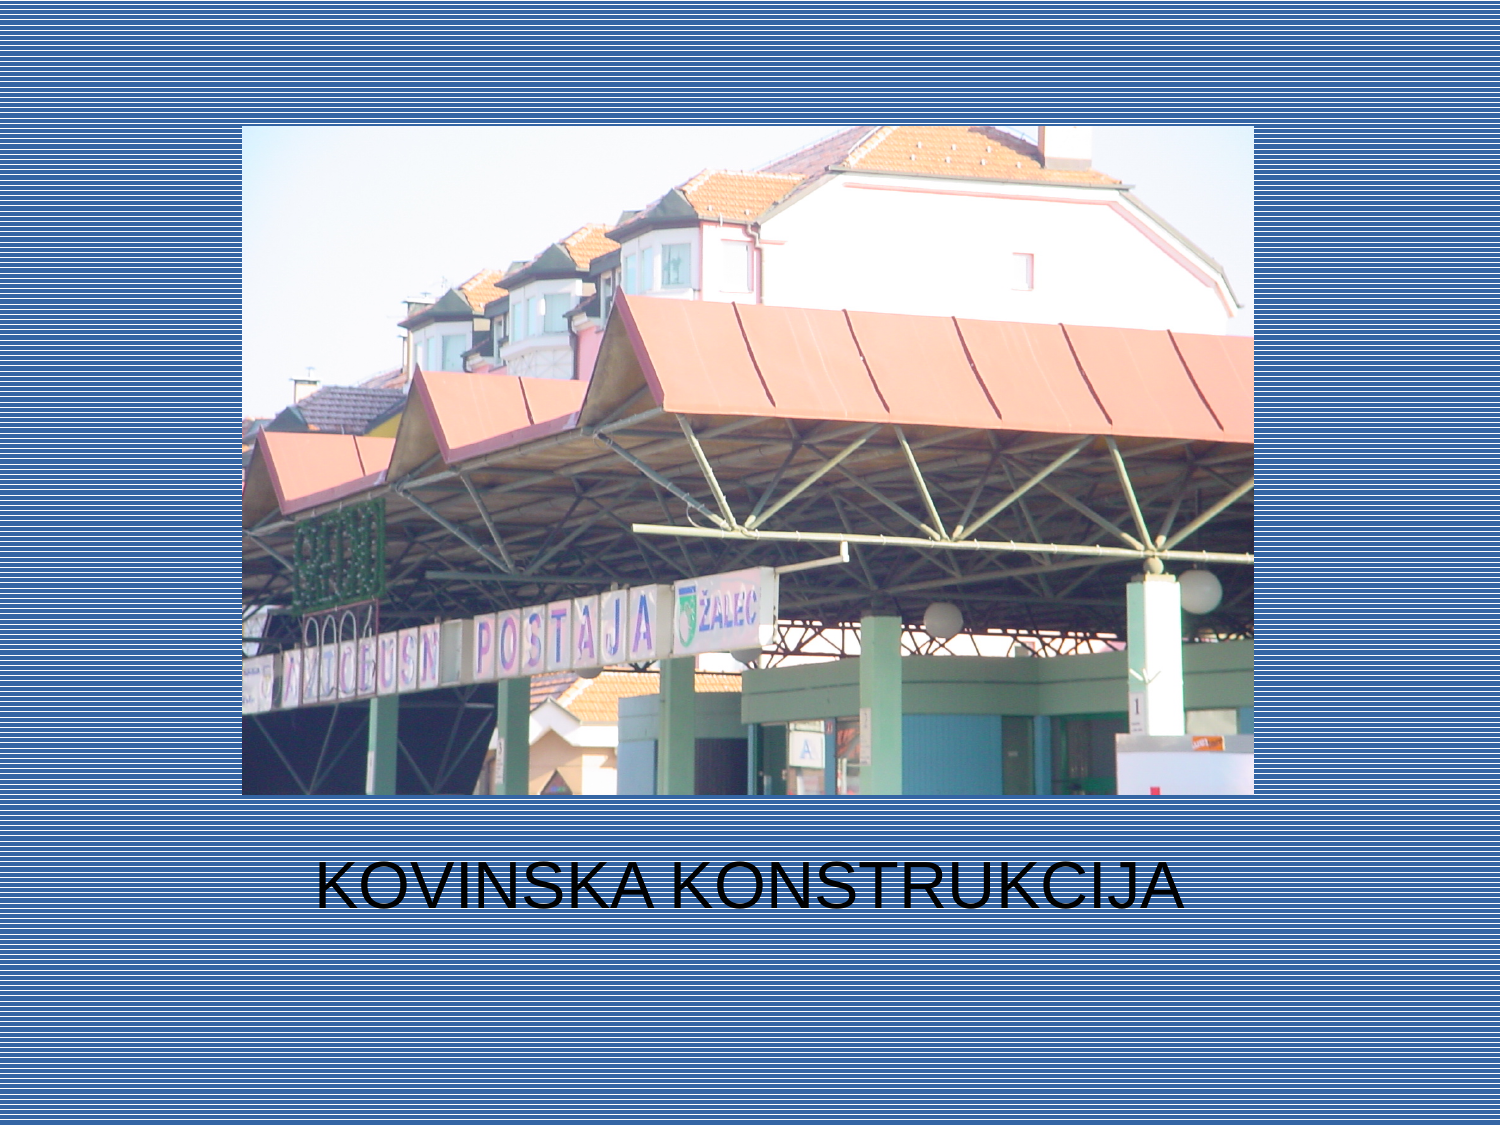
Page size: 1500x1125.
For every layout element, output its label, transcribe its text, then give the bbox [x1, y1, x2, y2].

list KOVINSKA KONSTRUKCIJA [75, 834, 1425, 1005]
picture [242, 126, 1254, 795]
